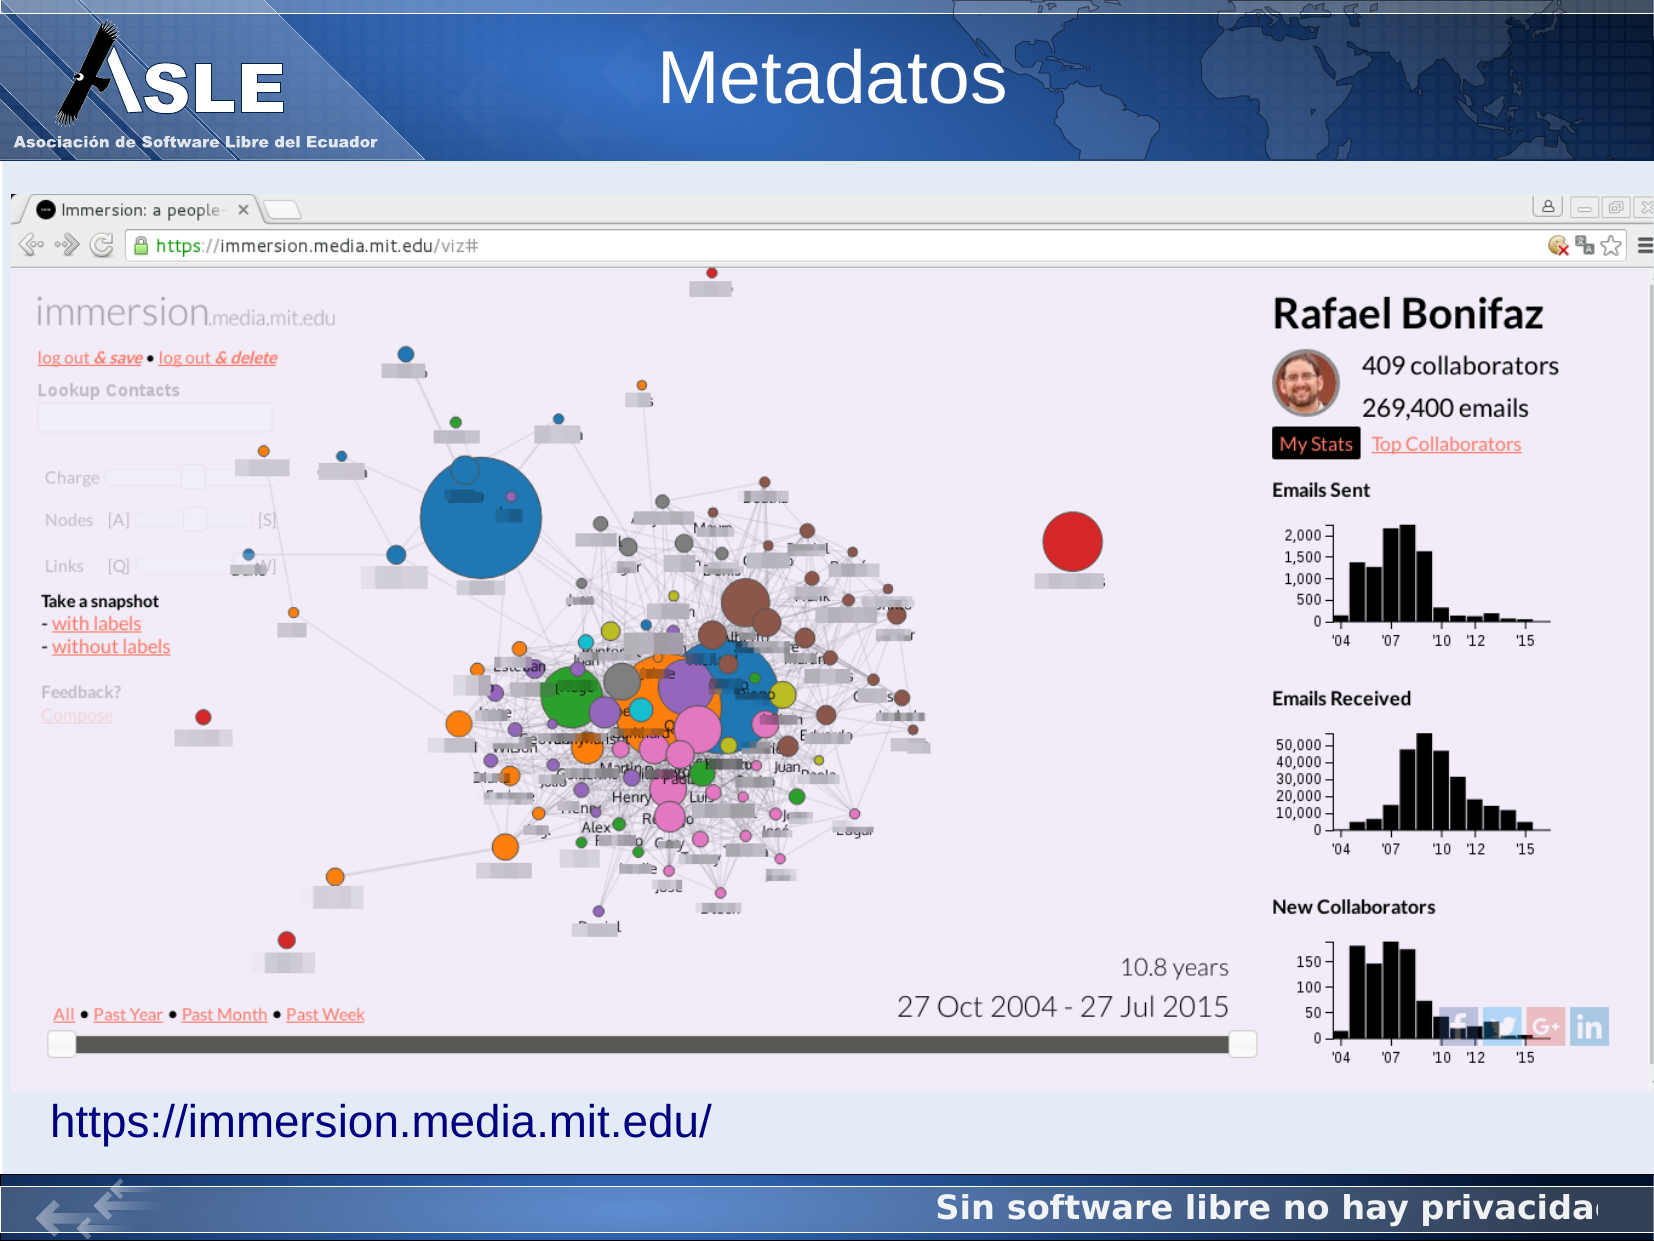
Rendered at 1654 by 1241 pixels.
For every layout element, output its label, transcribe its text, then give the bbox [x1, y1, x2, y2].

title Metadatos [23, 26, 1642, 130]
picture [11, 194, 1654, 1092]
text_box https://immersion.media.mit.edu/ [35, 1088, 1323, 1207]
